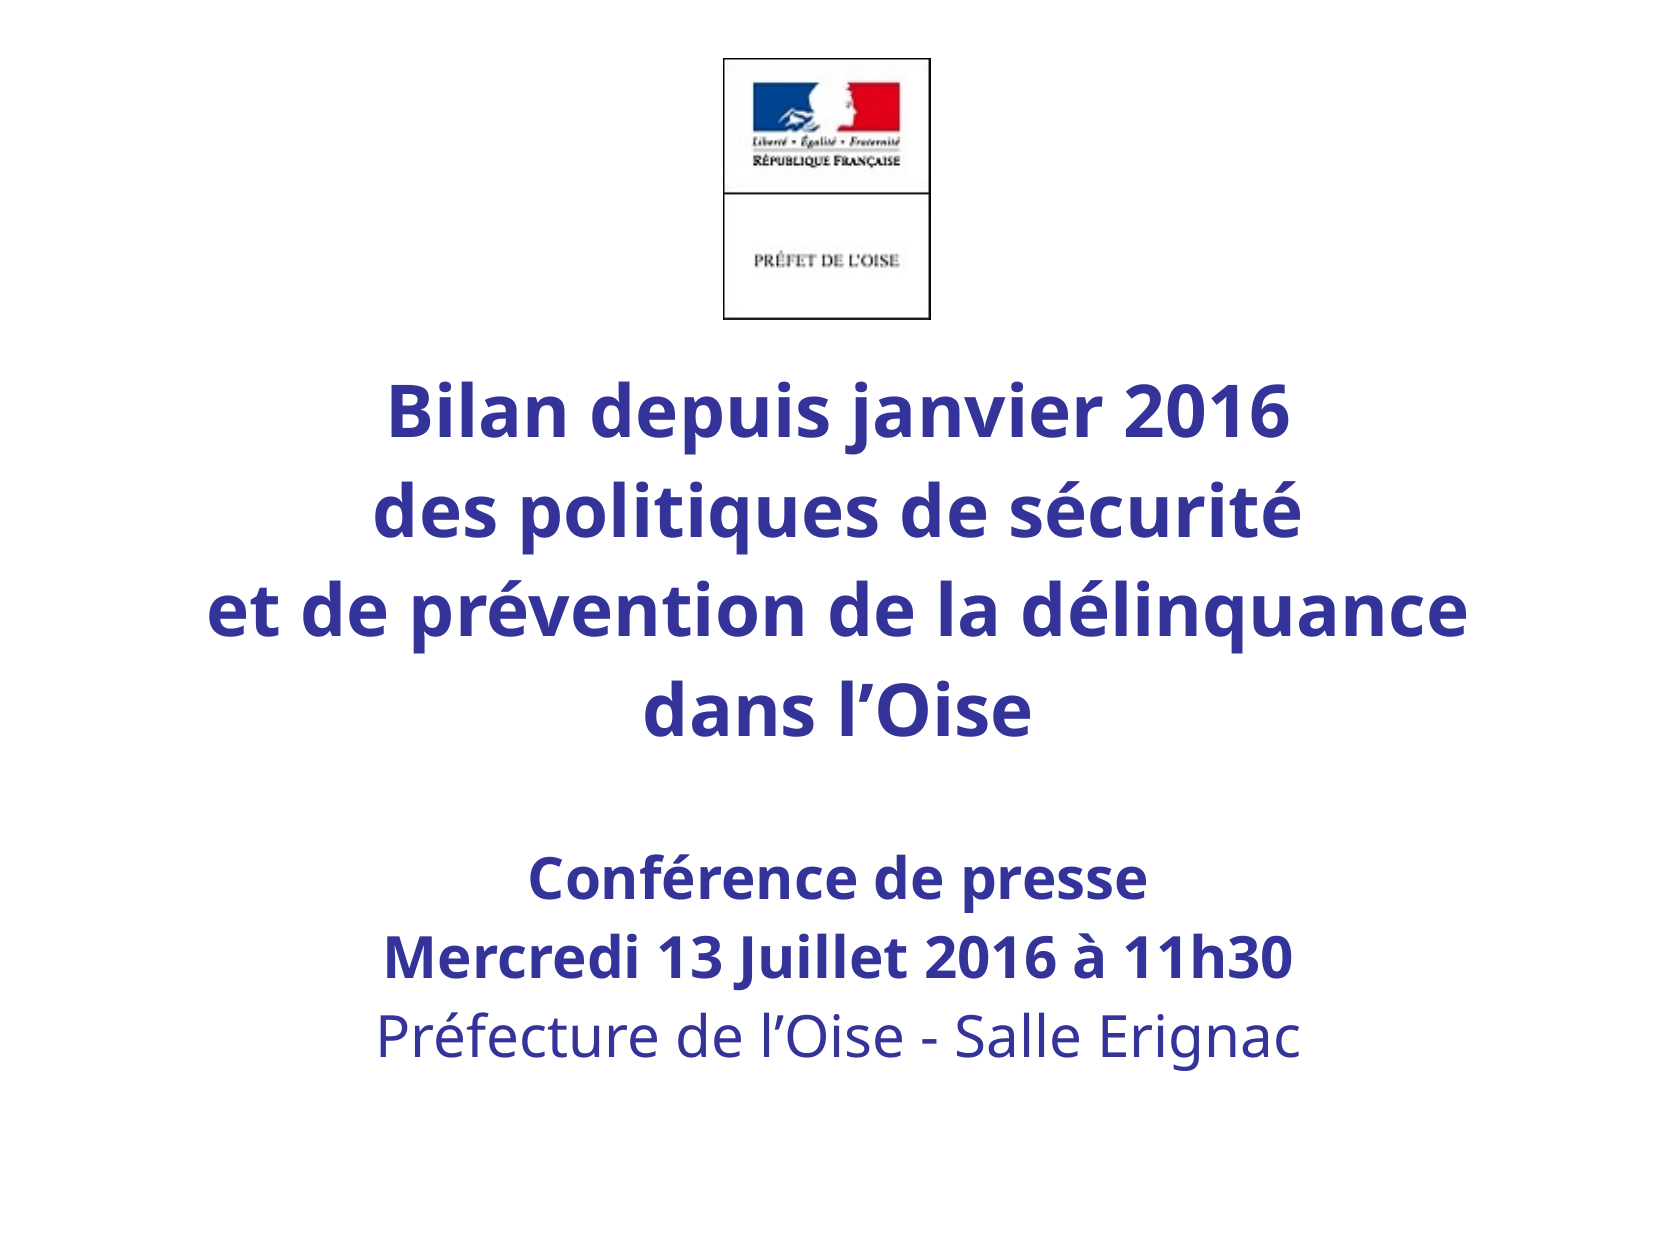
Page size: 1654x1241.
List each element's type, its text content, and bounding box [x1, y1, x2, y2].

picture [723, 58, 931, 318]
subtitle Bilan depuis janvier 2016 des politiques de sécurité et de prévention de la délinquance dans l’Oise Conférence de presse Mercredi 13 Juillet 2016 à 11h30 Préfecture de l’Oise - Salle Erignac [94, 318, 1583, 1116]
